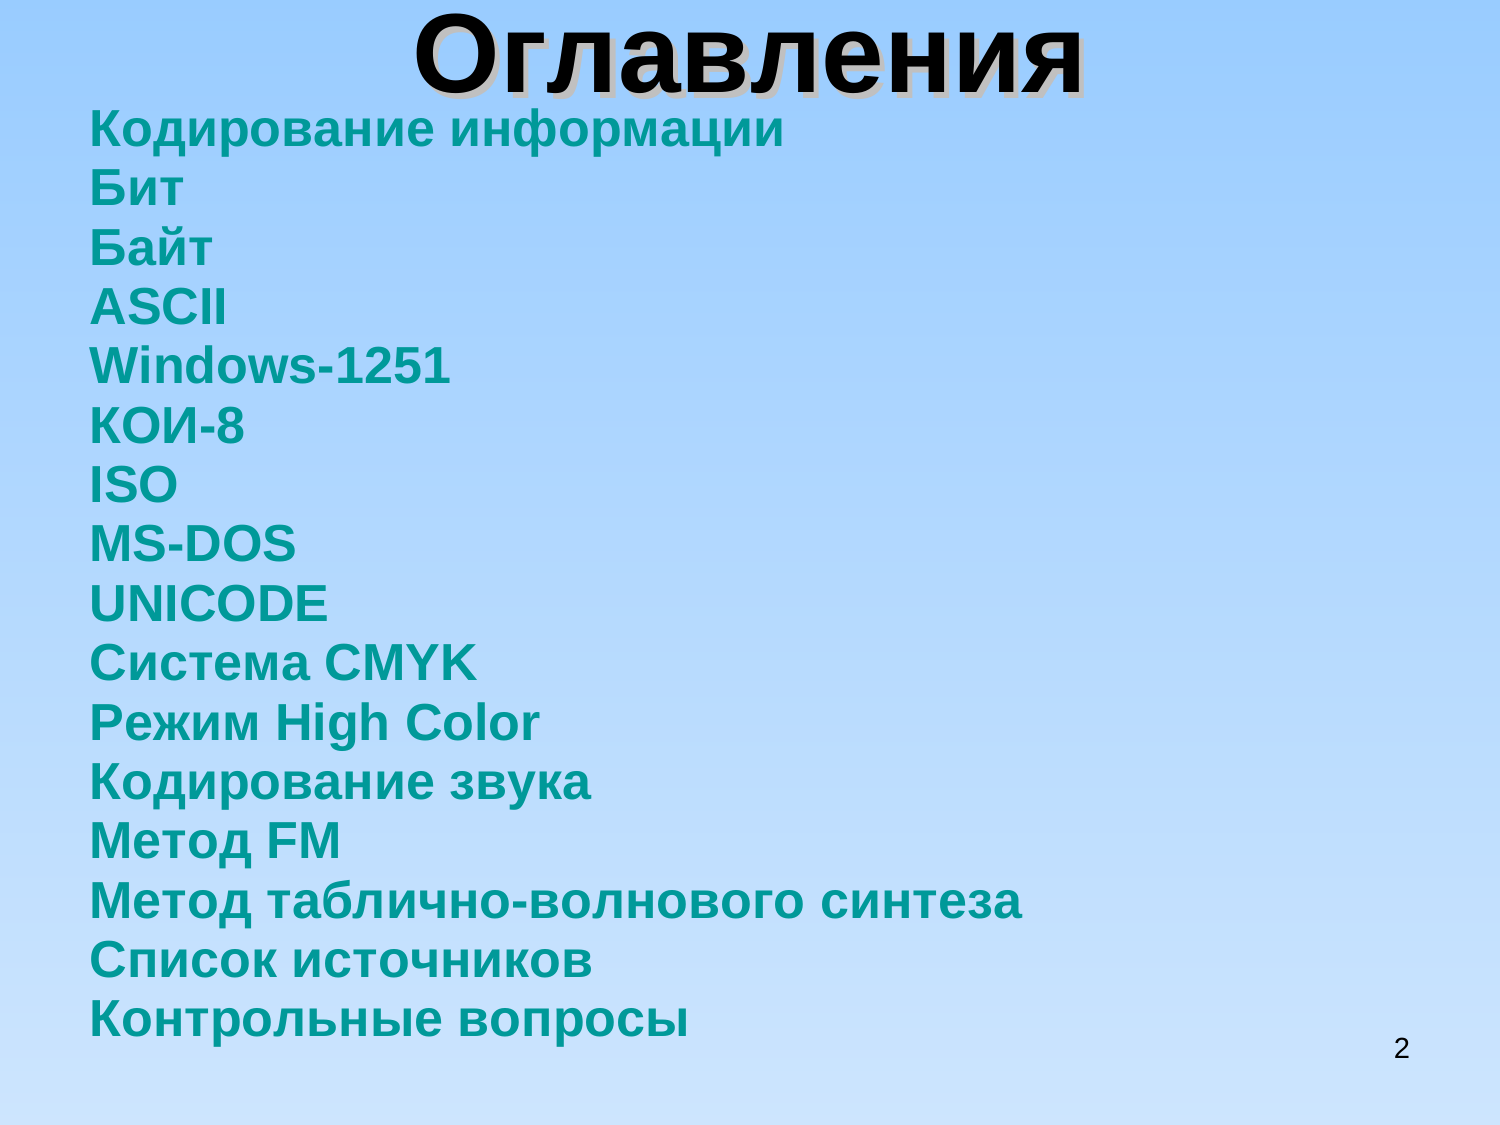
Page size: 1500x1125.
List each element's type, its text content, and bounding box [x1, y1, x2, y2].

title Оглавления [75, 0, 1426, 101]
list Кодирование информации Бит Байт ASCII Windows-1251 КОИ-8 ISO MS-DOS UNICODE Система CMYK Режим High Color Кодирование звука Метод FM Метод таблично-волнового синтеза Список источников Контрольные вопросы [75, 101, 1500, 1099]
